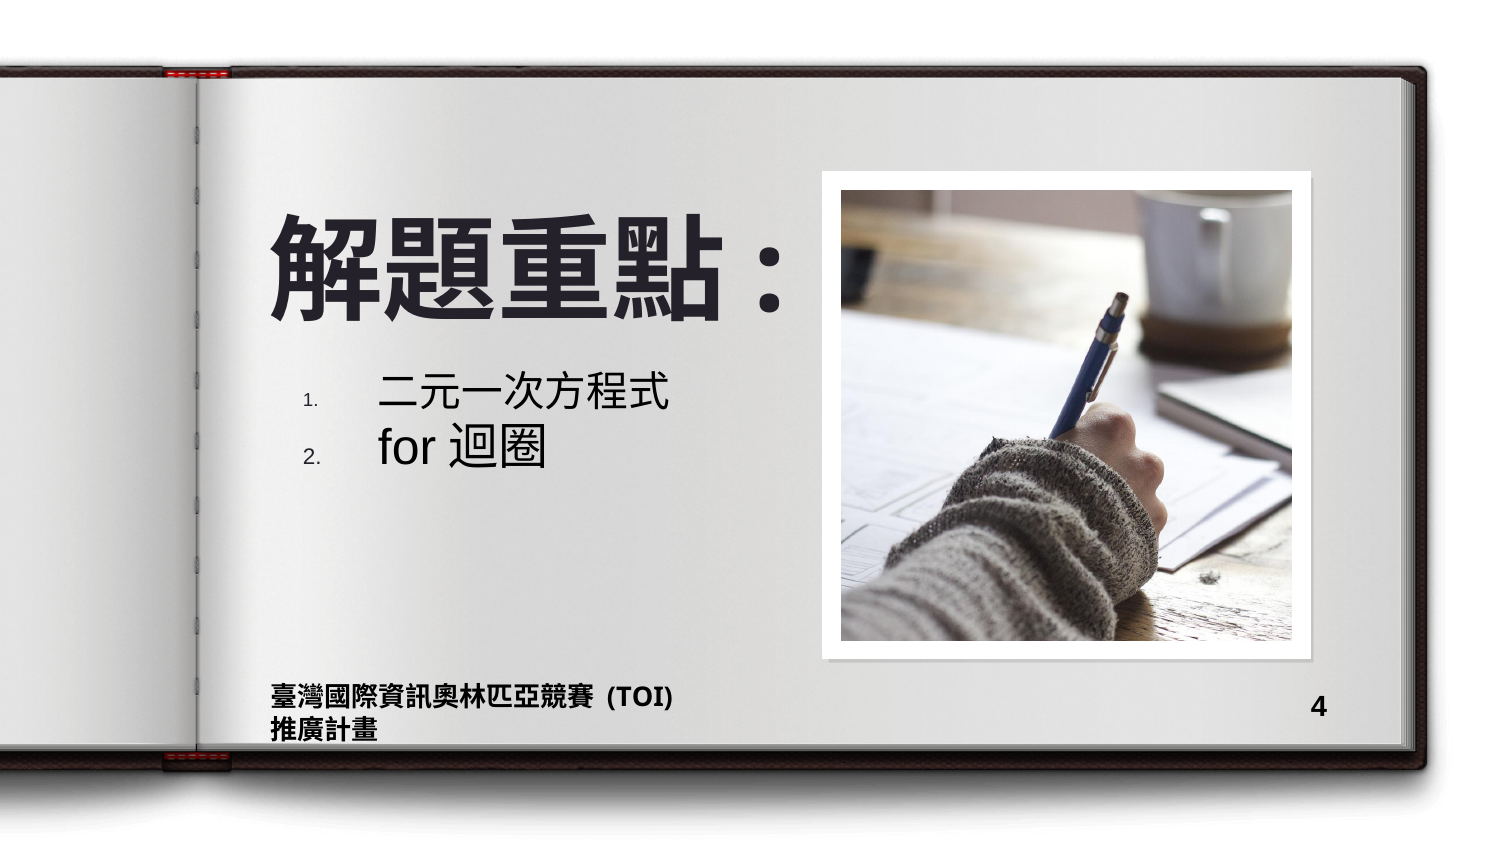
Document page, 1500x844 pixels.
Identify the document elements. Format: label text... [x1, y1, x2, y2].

text_box [1295, 672, 1386, 737]
picture [841, 190, 1292, 641]
text_box 解題重點: [253, 158, 784, 350]
text_box [829, 178, 1314, 663]
text_box 二元一次方程式 for迴圈 [287, 349, 842, 654]
